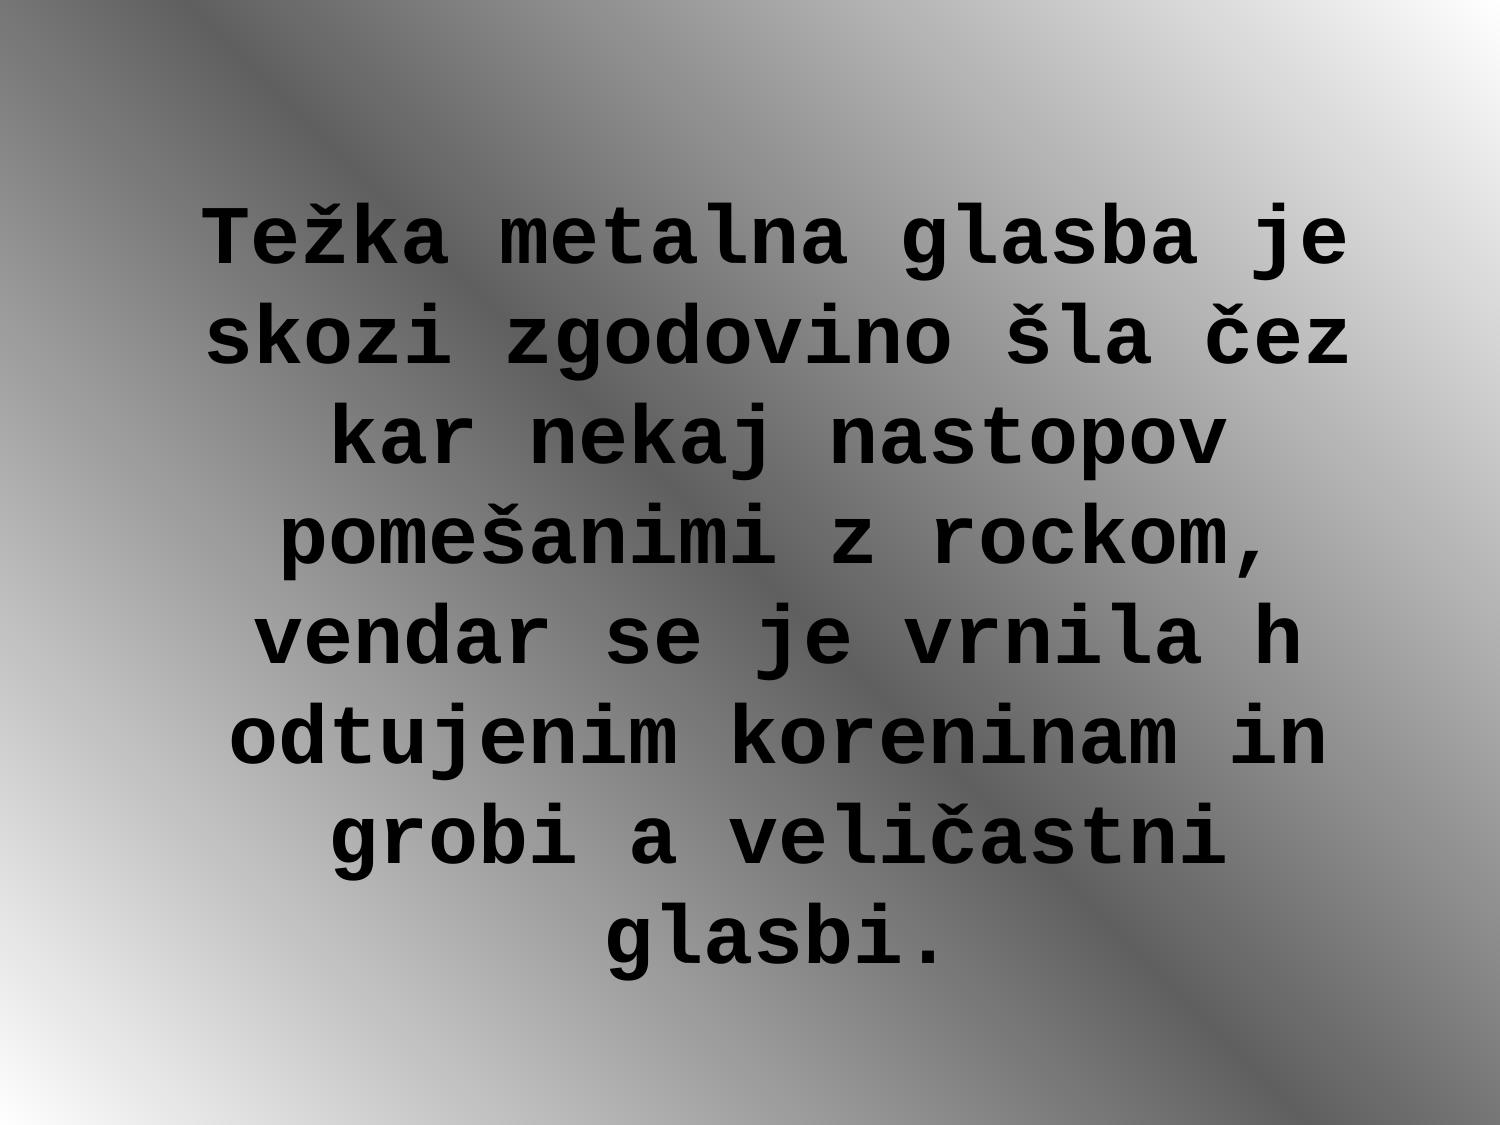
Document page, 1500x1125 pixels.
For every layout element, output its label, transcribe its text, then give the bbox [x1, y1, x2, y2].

list Težka metalna glasba je skozi zgodovino šla čez kar nekaj nastopov pomešanimi z rockom, vendar se je vrnila h odtujenim koreninam in grobi a veličastni glasbi. [75, 172, 1425, 1005]
